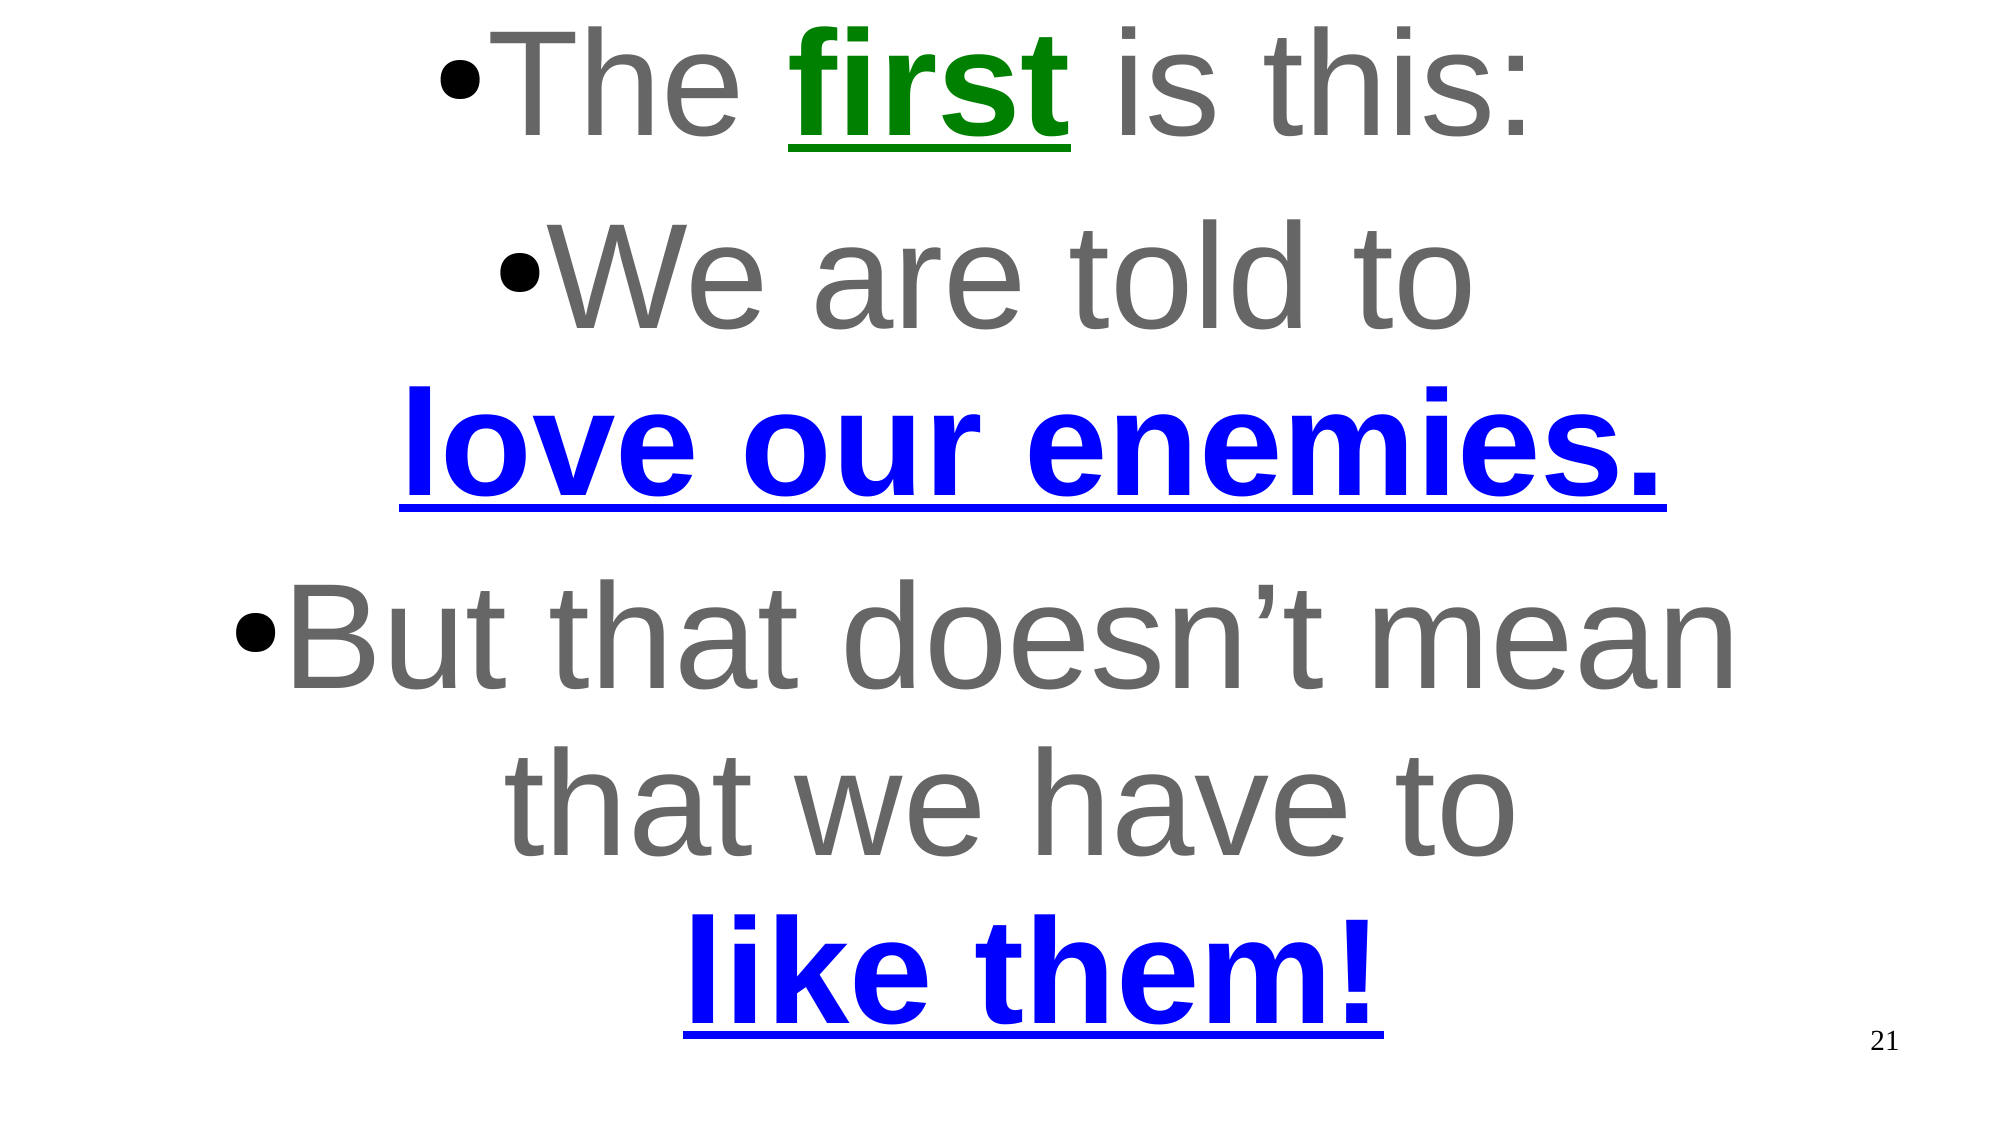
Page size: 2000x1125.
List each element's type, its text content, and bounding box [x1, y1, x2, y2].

list The first is this: We are told to love our enemies. But that doesn’t mean that we have to like them! [0, 0, 1996, 1123]
